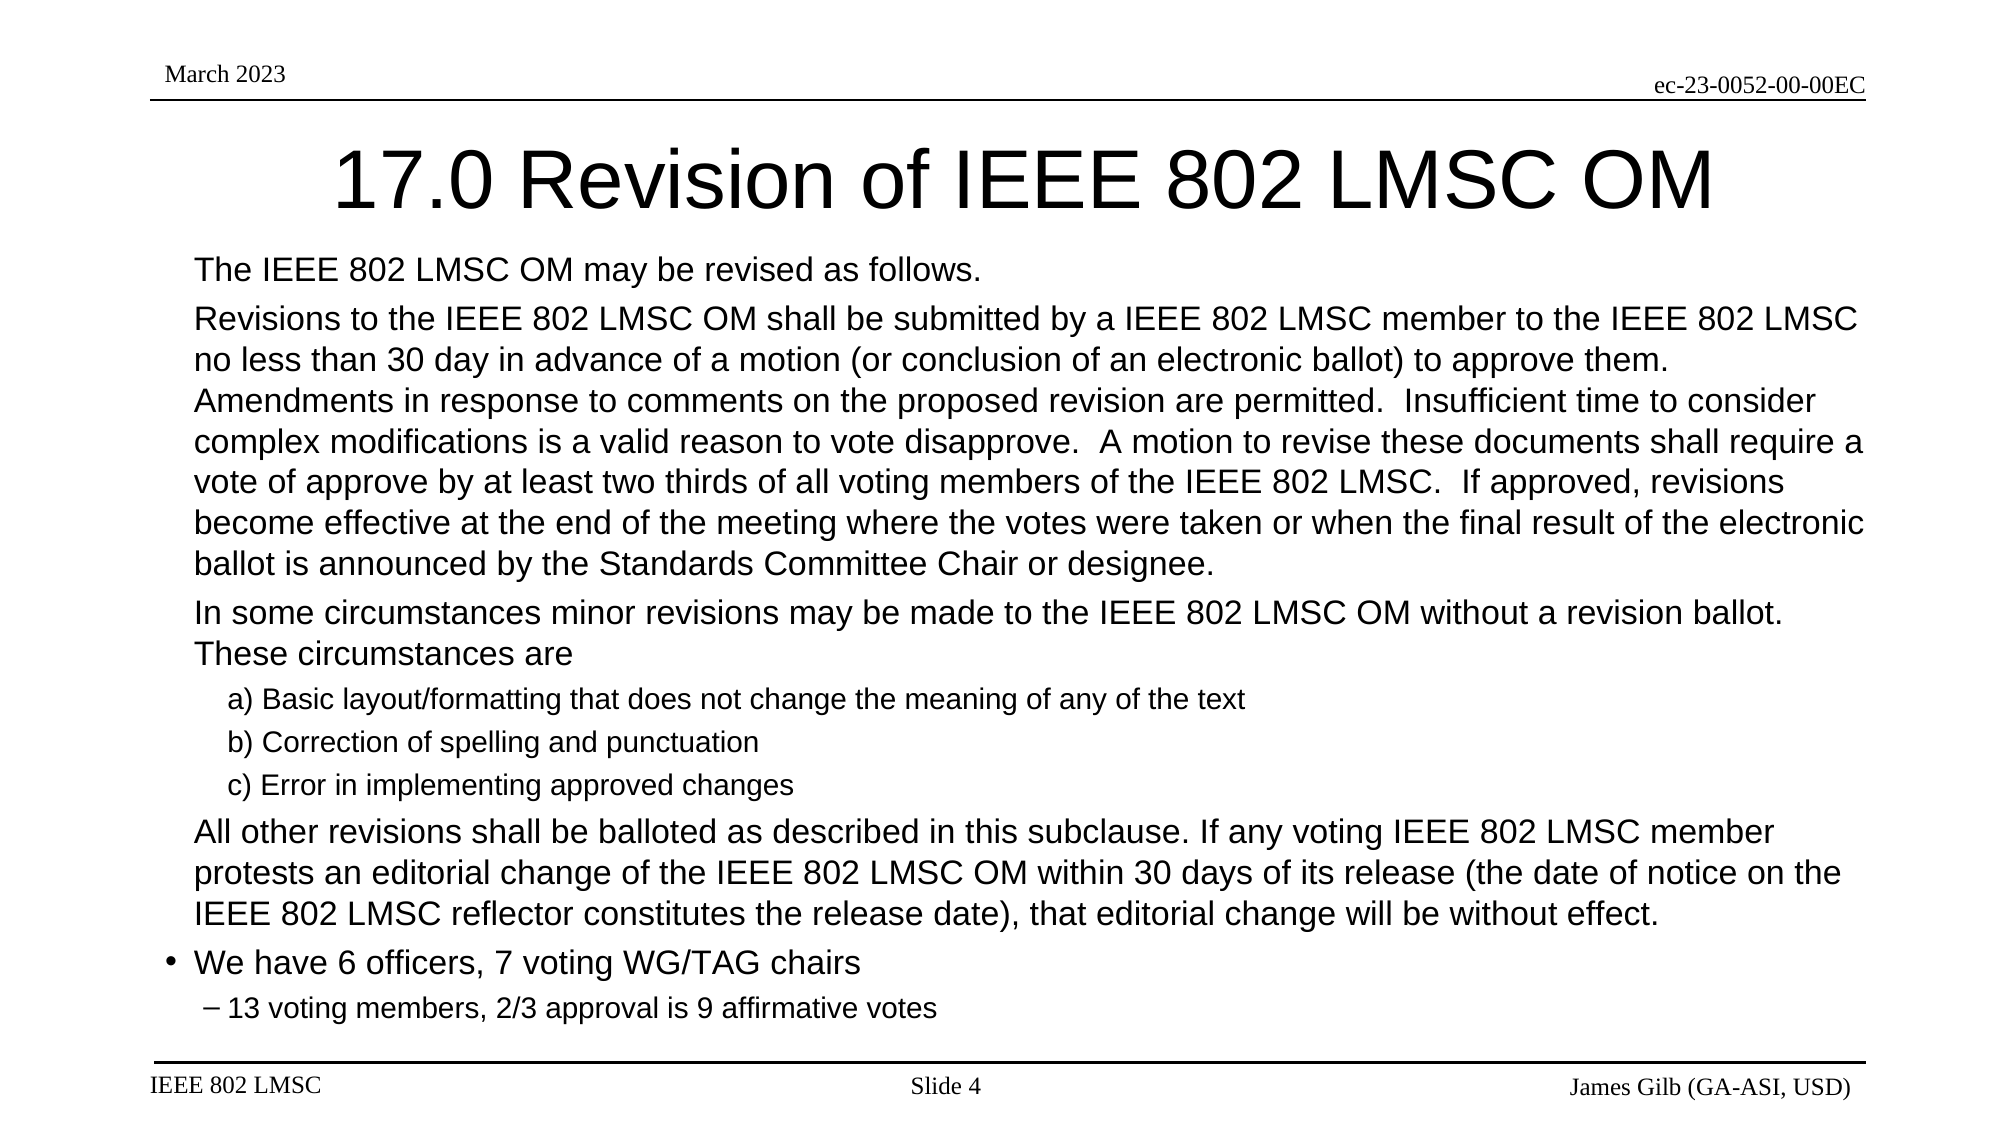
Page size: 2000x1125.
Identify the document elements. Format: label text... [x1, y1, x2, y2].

list The IEEE 802 LMSC OM may be revised as follows. Revisions to the IEEE 802 LMSC OM shall be submitted by a IEEE 802 LMSC member to the IEEE 802 LMSC no less than 30 day in advance of a motion (or conclusion of an electronic ballot) to approve them. Amendments in response to comments on the proposed revision are permitted. Insufficient time to consider complex modifications is a valid reason to vote disapprove. A motion to revise these documents shall require a vote of approve by at least two thirds of all voting members of the IEEE 802 LMSC. If approved, revisions become effective at the end of the meeting where the votes were taken or when the final result of the electronic ballot is announced by the Standards Committee Chair or designee. In some circumstances minor revisions may be made to the IEEE 802 LMSC OM without a revision ballot. These circumstances are a) Basic layout/formatting that does not change the meaning of any of the text b) Correction of spelling and punctuation c) Error in implementing approved changes All other revisions shall be balloted as described in this subclause. If any voting IEEE 802 LMSC member protests an editorial change of the IEEE 802 LMSC OM within 30 days of its release (the date of notice on the IEEE 802 LMSC reflector constitutes the release date), that editorial change will be without effect. We have 6 officers, 7 voting WG/TAG chairs 13 voting members, 2/3 approval is 9 affirmative votes [150, 239, 1900, 1051]
title 17.0 Revision of IEEE 802 LMSC OM [149, 112, 1900, 238]
